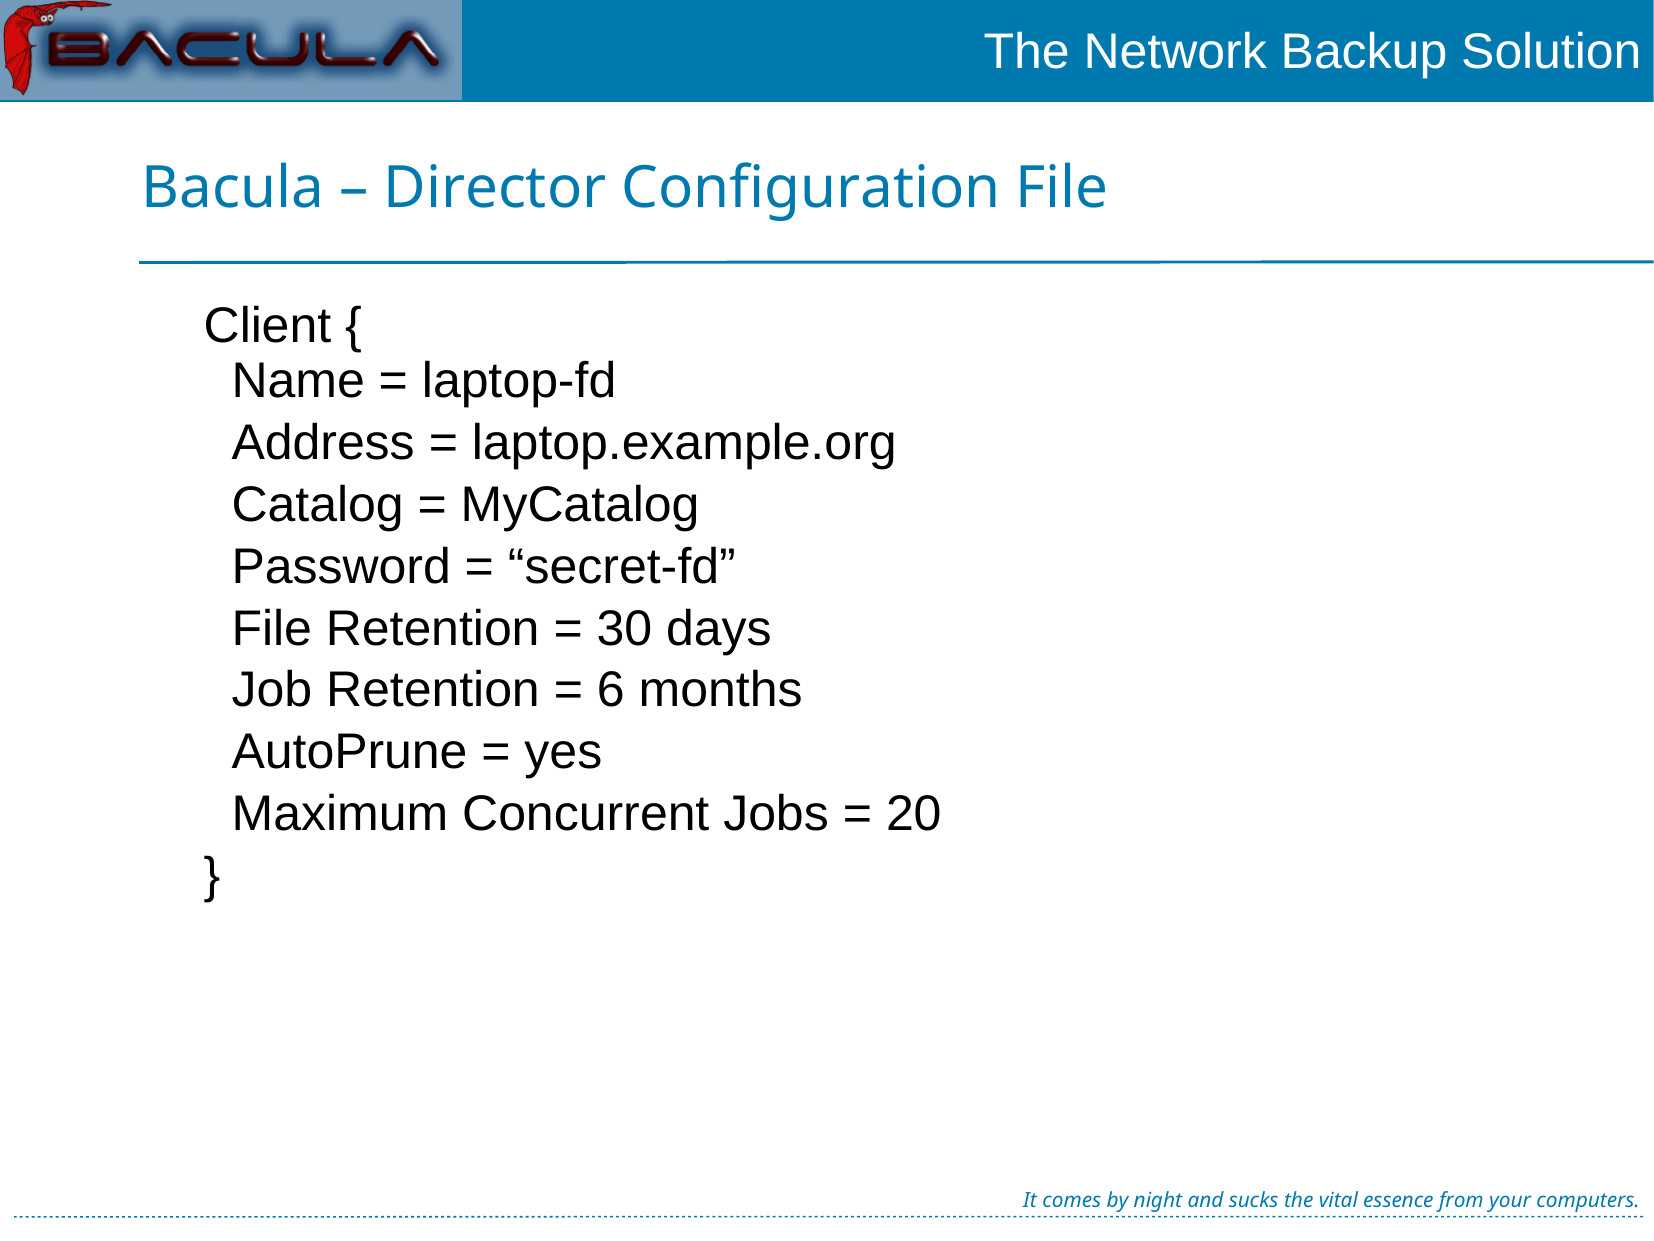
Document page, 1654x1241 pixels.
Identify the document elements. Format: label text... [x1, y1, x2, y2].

list Client { Name = laptop-fd Address = laptop.example.org Catalog = MyCatalog Password = “secret-fd” File Retention = 30 days Job Retention = 6 months AutoPrune = yes Maximum Concurrent Jobs = 20 } [144, 296, 1538, 1088]
title Bacula – Director Configuration File [141, 112, 1501, 226]
picture [0, 0, 461, 99]
